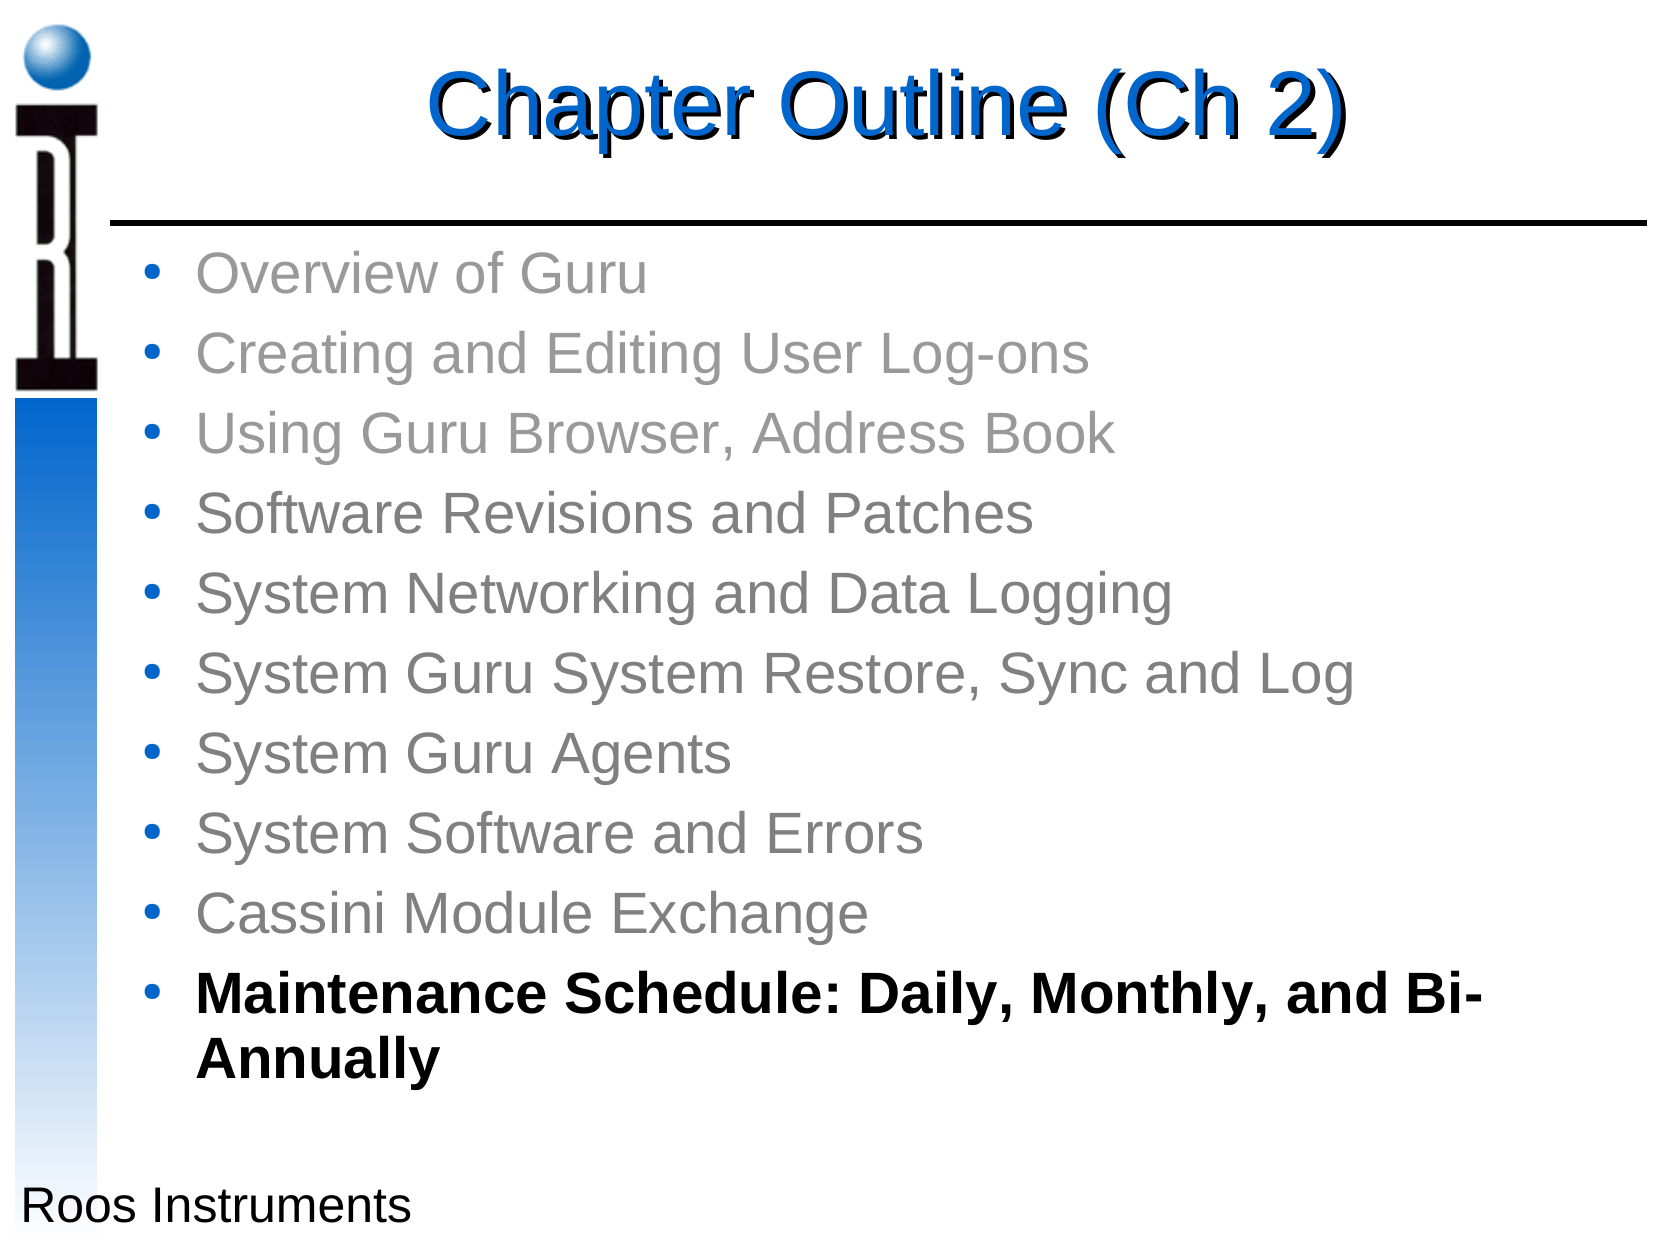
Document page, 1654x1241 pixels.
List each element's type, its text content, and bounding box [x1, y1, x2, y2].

list Overview of Guru Creating and Editing User Log-ons Using Guru Browser, Address Book Software Revisions and Patches System Networking and Data Logging System Guru System Restore, Sync and Log System Guru Agents System Software and Errors Cassini Module Exchange Maintenance Schedule: Daily, Monthly, and Bi-Annually [124, 240, 1654, 1104]
title Chapter Outline (Ch 2) [121, 0, 1654, 208]
picture [11, 20, 103, 398]
